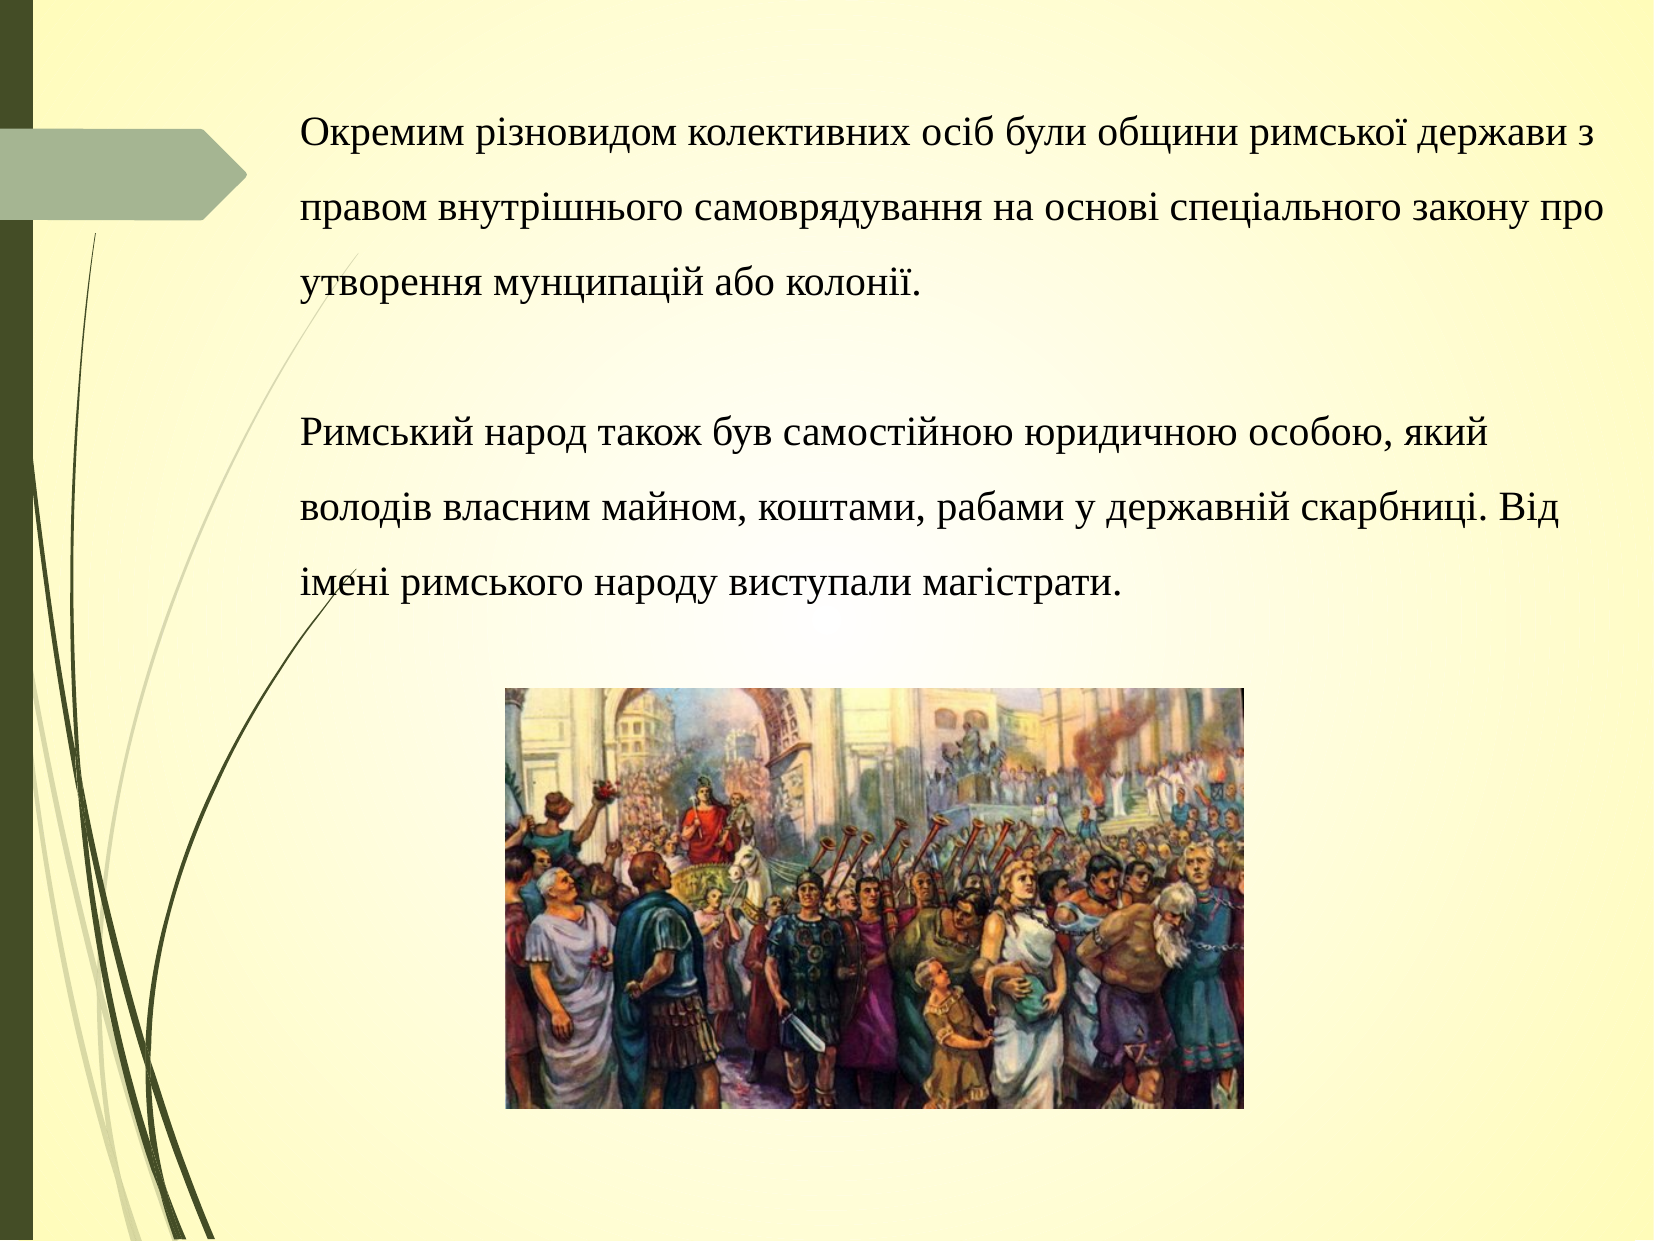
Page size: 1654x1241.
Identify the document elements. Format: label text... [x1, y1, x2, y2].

text_box Окремим різновидом колективних осіб були общини римської держави з правом внутрішнього самоврядування на основі спеціального закону про утворення мунципацій або колонії. Римський народ також був самостійною юридичною особою, який володів власним майном, коштами, рабами у державній скарбниці. Від імені римського народу виступали магістрати. [285, 71, 1638, 611]
picture [505, 688, 1244, 1109]
